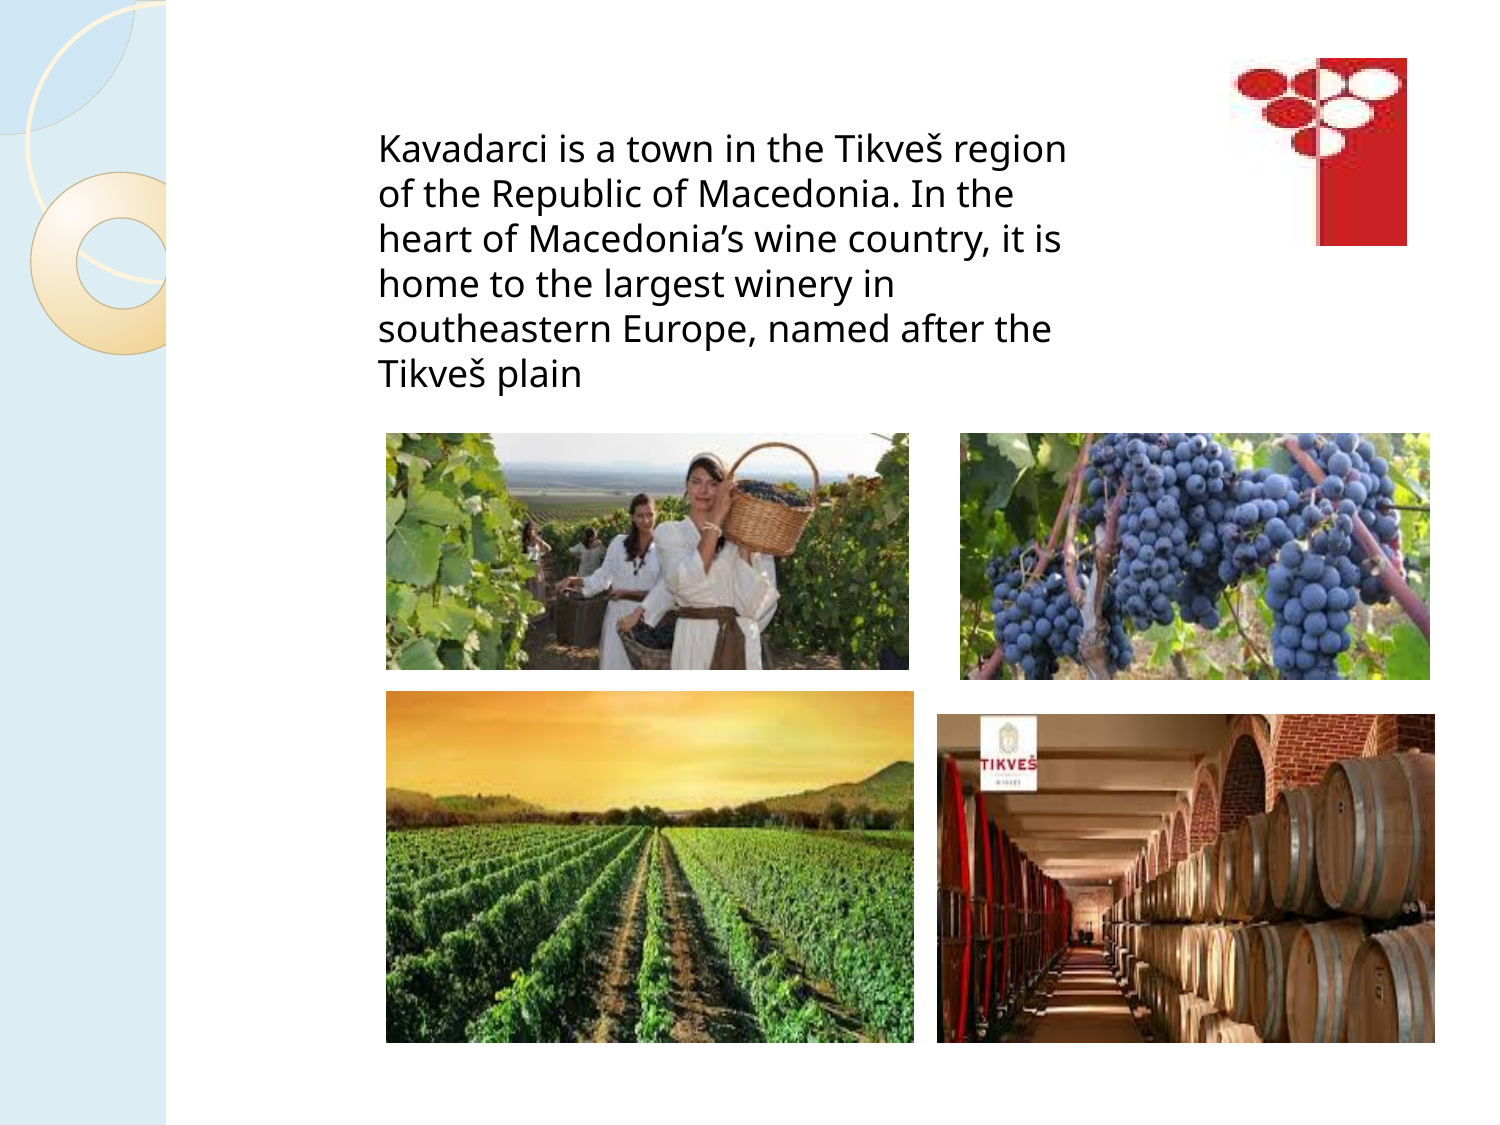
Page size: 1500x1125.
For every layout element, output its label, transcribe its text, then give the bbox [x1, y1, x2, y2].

picture [386, 433, 909, 670]
picture [386, 691, 914, 1043]
picture [937, 714, 1435, 1043]
picture [960, 433, 1430, 680]
picture [1230, 58, 1407, 247]
text_box Kavadarci is a town in the Tikveš region of the Republic of Macedonia. In the heart of Macedonia’s wine country, it is home to the largest winery in southeastern Europe, named after the Tikveš plain [363, 117, 1114, 402]
